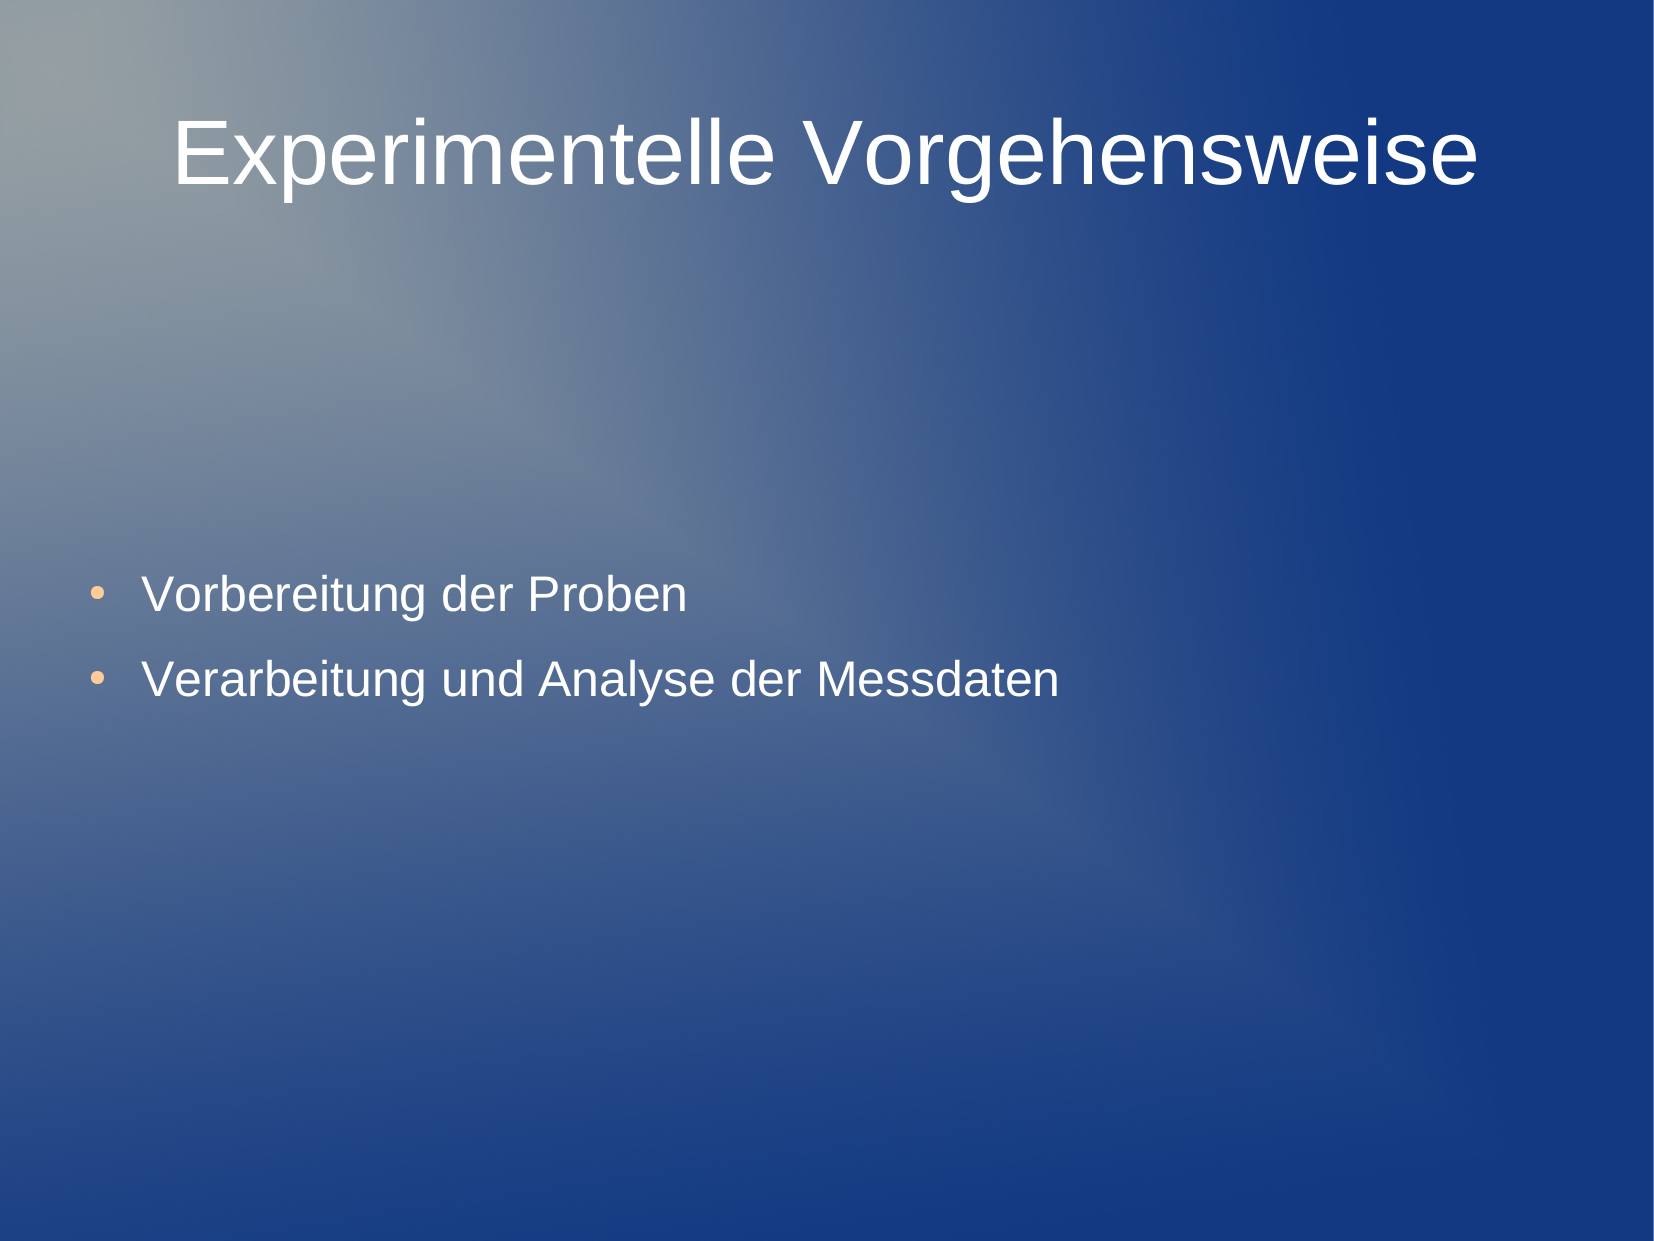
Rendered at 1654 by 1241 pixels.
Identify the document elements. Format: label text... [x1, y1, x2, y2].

title Experimentelle Vorgehensweise [82, 49, 1571, 257]
list Vorbereitung der Proben Verarbeitung und Analyse der Messdaten [70, 480, 1560, 1241]
picture [0, 0, 1654, 1241]
